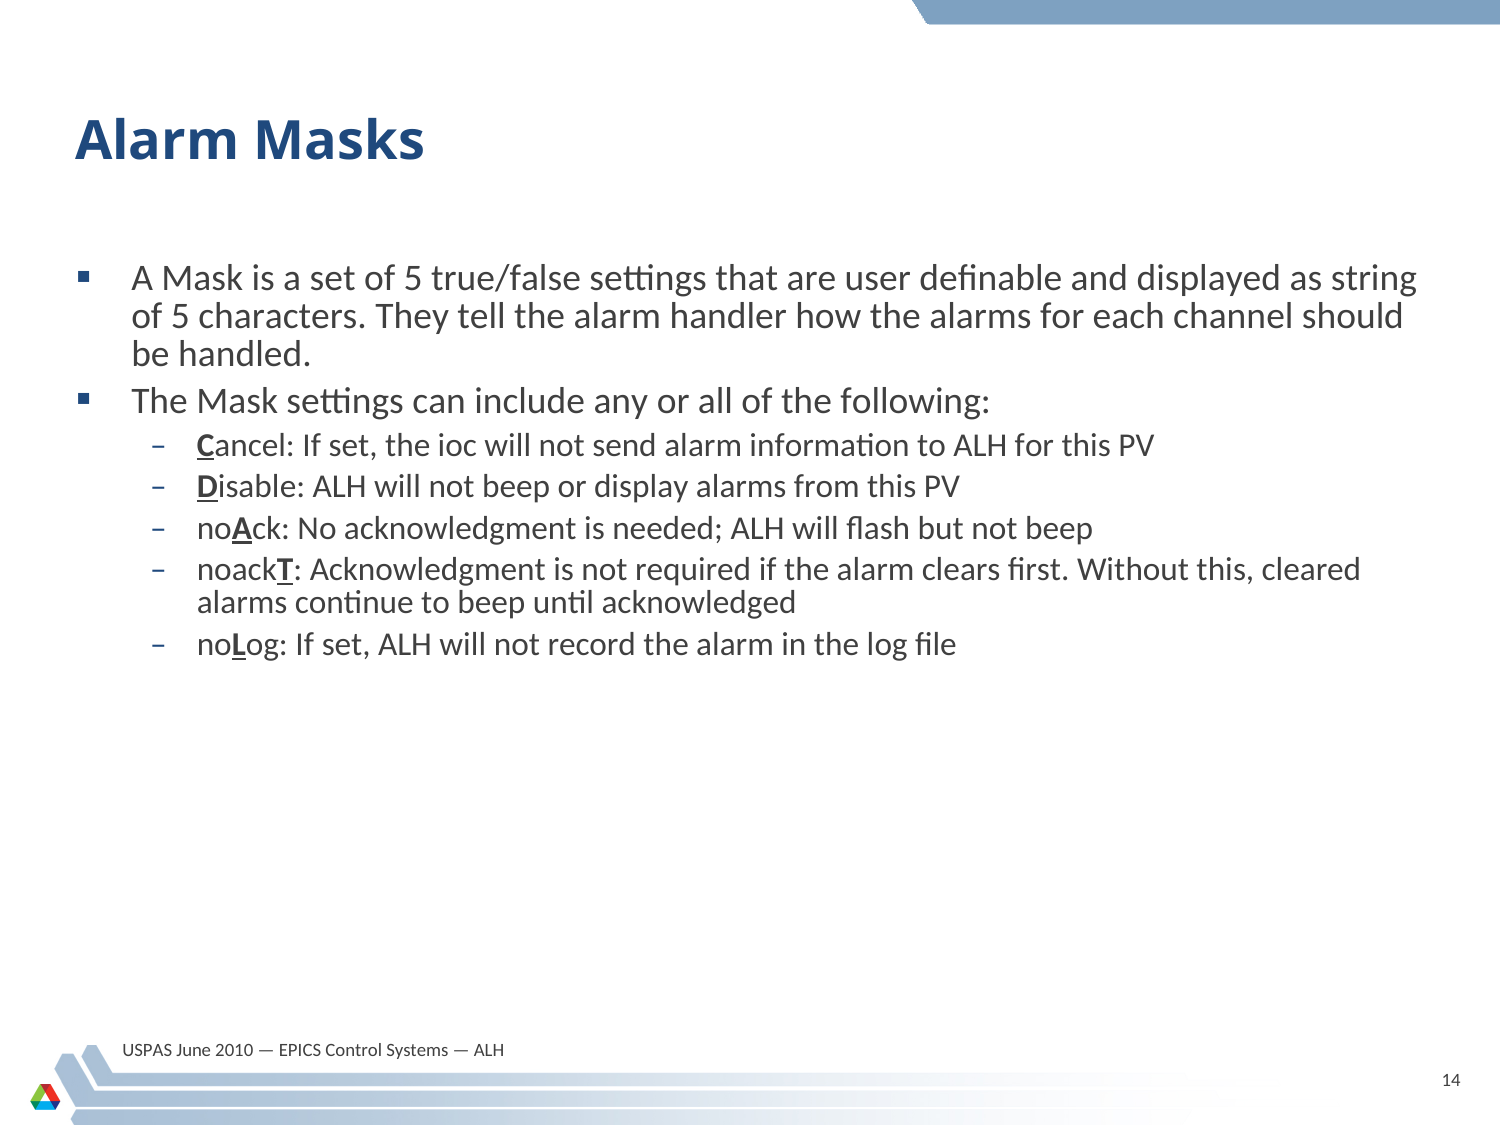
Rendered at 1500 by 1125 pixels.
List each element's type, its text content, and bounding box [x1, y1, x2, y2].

picture [0, 1037, 1500, 1125]
picture [0, 0, 1500, 26]
title Alarm Masks [75, 45, 1426, 233]
list A Mask is a set of 5 true/false settings that are user definable and displayed as string of 5 characters. They tell the alarm handler how the alarms for each channel should be handled. The Mask settings can include any or all of the following: Cancel: If set, the ioc will not send alarm information to ALH for this PV Disable: ALH will not beep or display alarms from this PV noAck: No acknowledgment is needed; ALH will flash but not beep noackT: Acknowledgment is not required if the alarm clears first. Without this, cleared alarms continue to beep until acknowledged noLog: If set, ALH will not record the alarm in the log file [75, 262, 1426, 1006]
